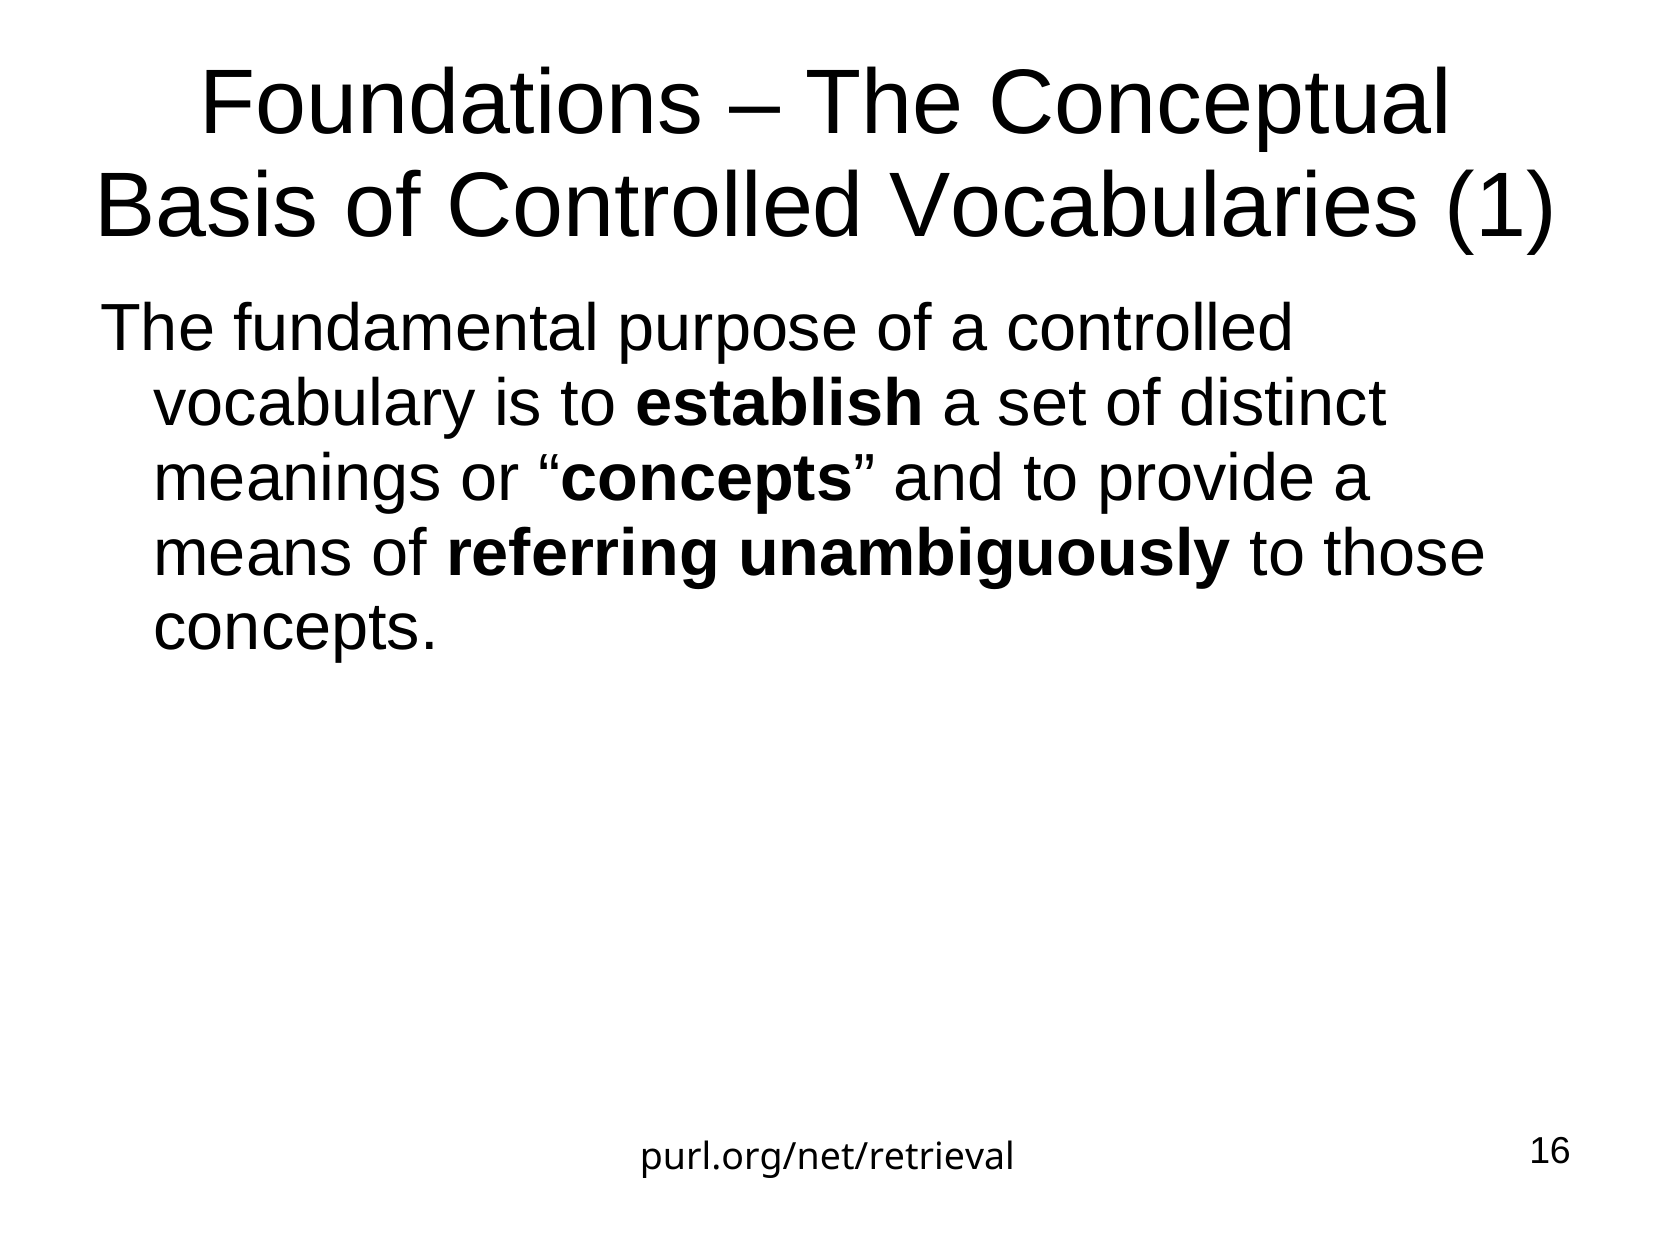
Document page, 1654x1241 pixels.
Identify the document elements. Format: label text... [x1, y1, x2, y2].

list The fundamental purpose of a controlled vocabulary is to establish a set of distinct meanings or “concepts” and to provide a means of referring unambiguously to those concepts. [82, 290, 1571, 1109]
title Foundations – The Conceptual Basis of Controlled Vocabularies (1) [82, 49, 1571, 257]
